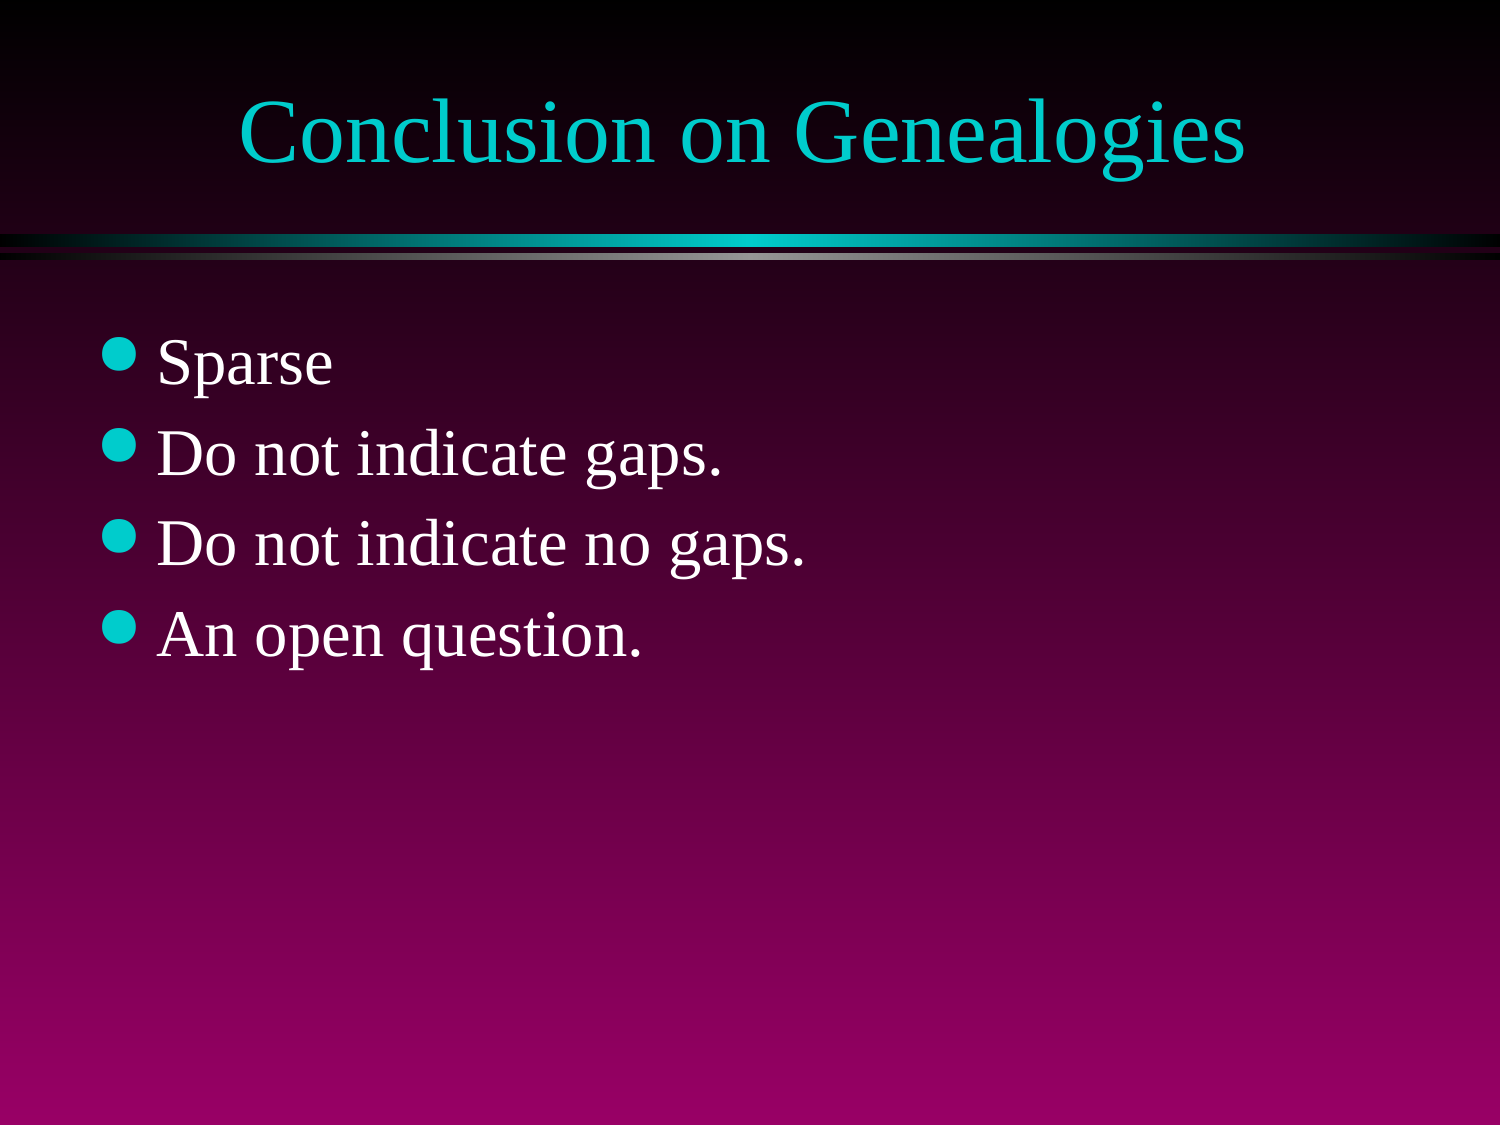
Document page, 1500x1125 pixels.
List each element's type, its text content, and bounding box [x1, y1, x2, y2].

title Conclusion on Genealogies [99, 37, 1388, 225]
list Sparse Do not indicate gaps. Do not indicate no gaps. An open question. [99, 324, 1388, 1068]
